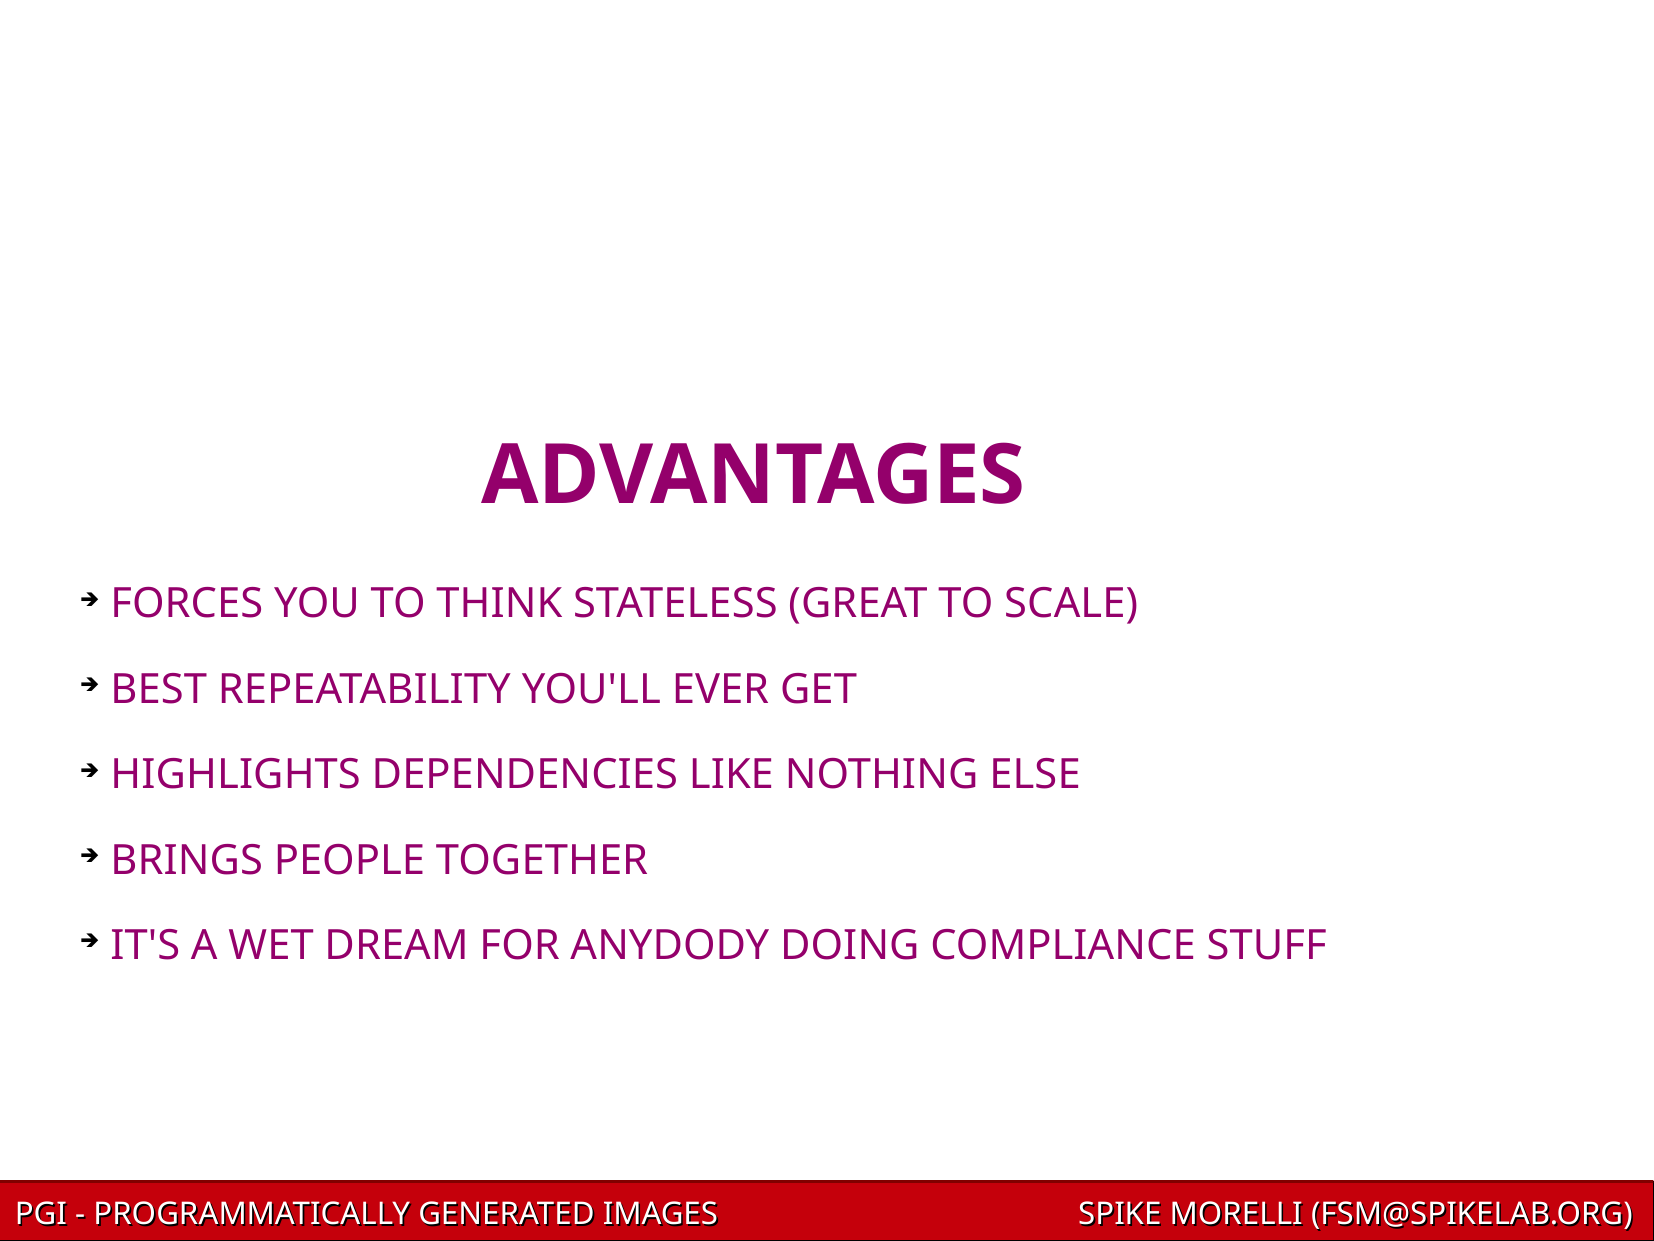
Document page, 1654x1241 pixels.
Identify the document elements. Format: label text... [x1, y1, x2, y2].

text_box ADVANTAGES [466, 407, 1053, 516]
text_box SPIKE MORELLI (FSM@SPIKELAB.ORG) [1063, 1184, 1643, 1235]
text_box [0, 1183, 1654, 1241]
text_box PGI - PROGRAMMATICALLY GENERATED IMAGES [0, 1184, 722, 1235]
text_box FORCES YOU TO THINK STATELESS (GREAT TO SCALE) BEST REPEATABILITY YOU'LL EVER GET HIGHLIGHTS DEPENDENCIES LIKE NOTHING ELSE BRINGS PEOPLE TOGETHER IT'S A WET DREAM FOR ANYDODY DOING COMPLIANCE STUFF [64, 537, 1601, 1188]
